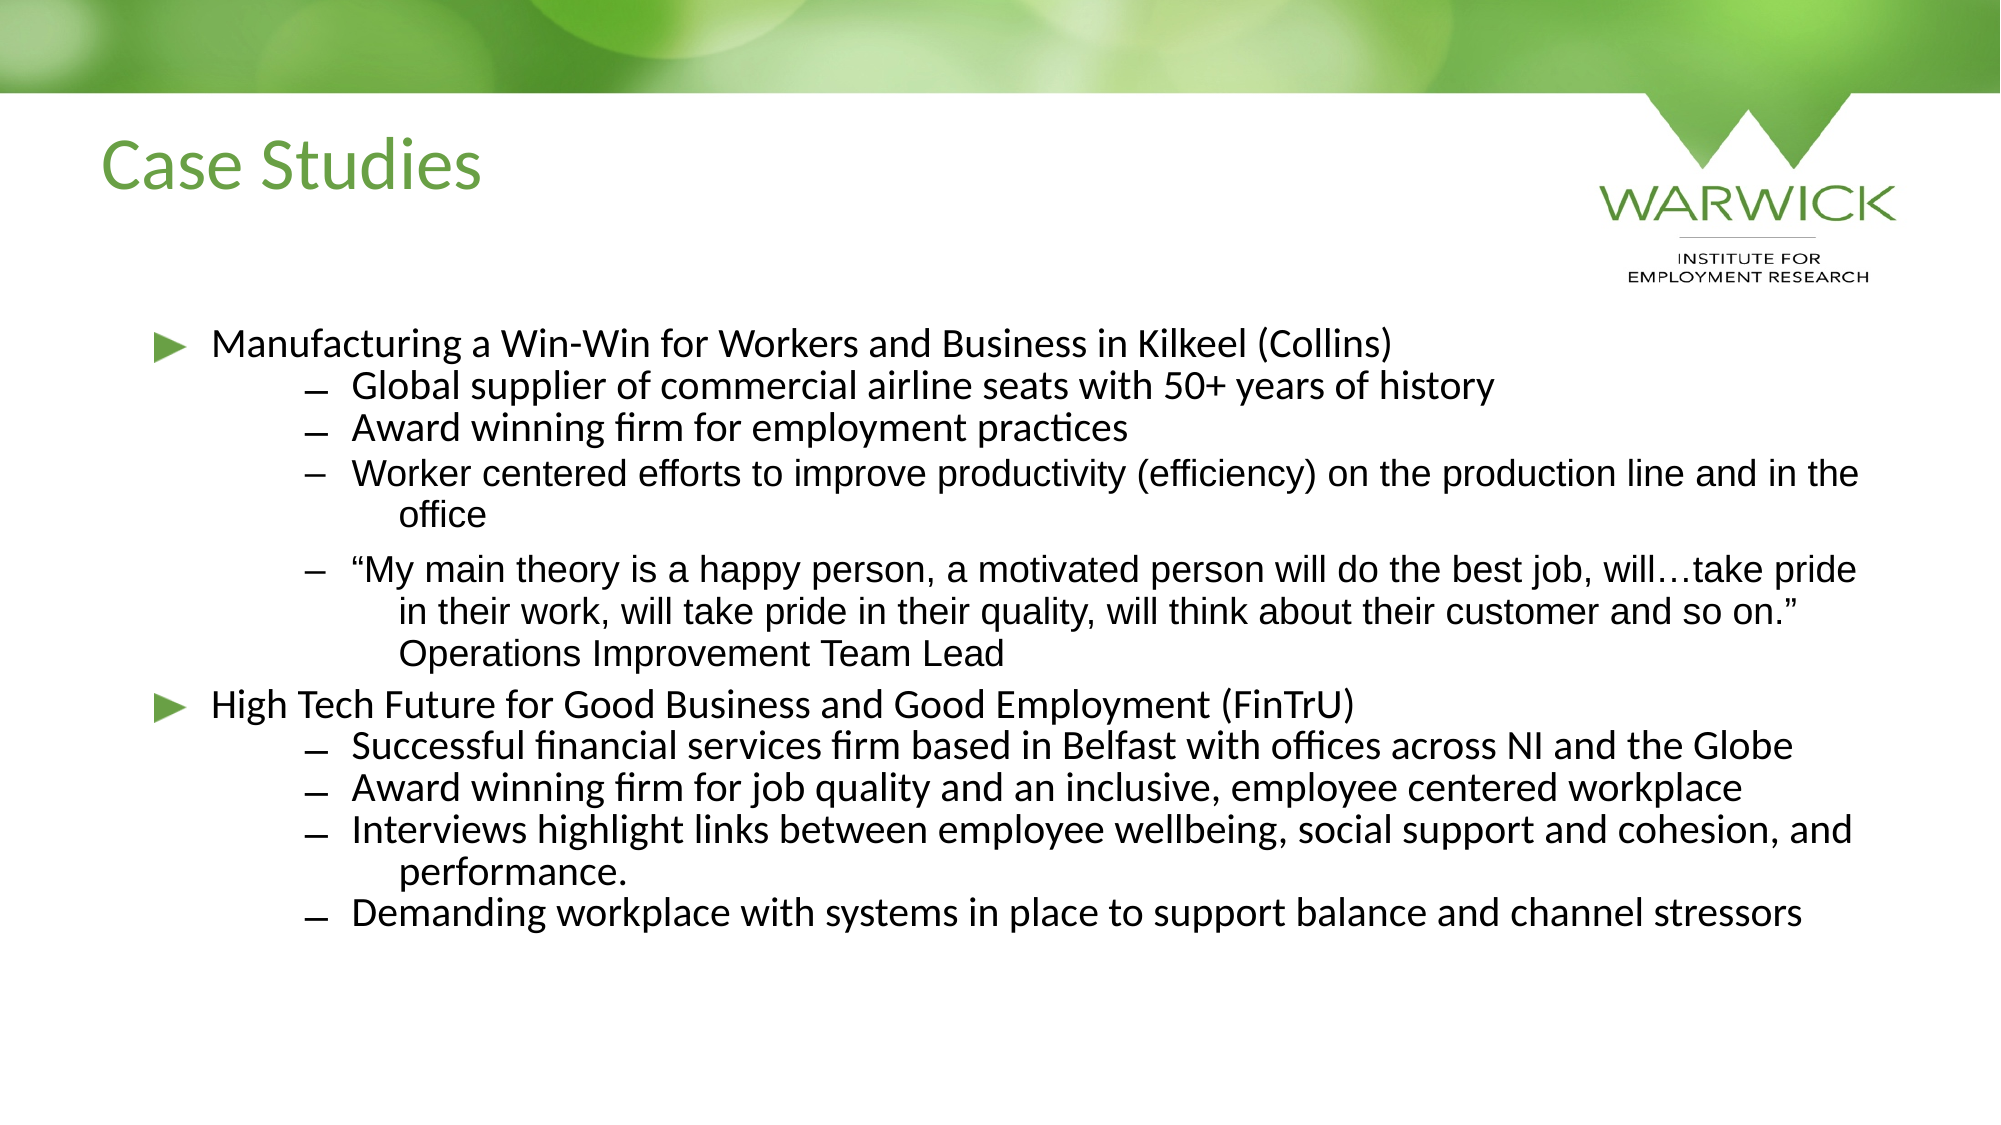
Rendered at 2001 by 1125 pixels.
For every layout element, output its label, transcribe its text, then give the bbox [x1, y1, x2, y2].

list Case Studies [86, 212, 1930, 320]
list Manufacturing a Win-Win for Workers and Business in Kilkeel (Collins) Global supplier of commercial airline seats with 50+ years of history Award winning firm for employment practices Worker centered efforts to improve productivity (efficiency) on the production line and in the office “My main theory is a happy person, a motivated person will do the best job, will…take pride in their work, will take pride in their quality, will think about their customer and so on.” Operations Improvement Team Lead High Tech Future for Good Business and Good Employment (FinTrU) Successful financial services firm based in Belfast with offices across NI and the Globe Award winning firm for job quality and an inclusive, employee centered workplace Interviews highlight links between employee wellbeing, social support and cohesion, and performance. Demanding workplace with systems in place to support balance and channel stressors [139, 319, 1888, 1107]
